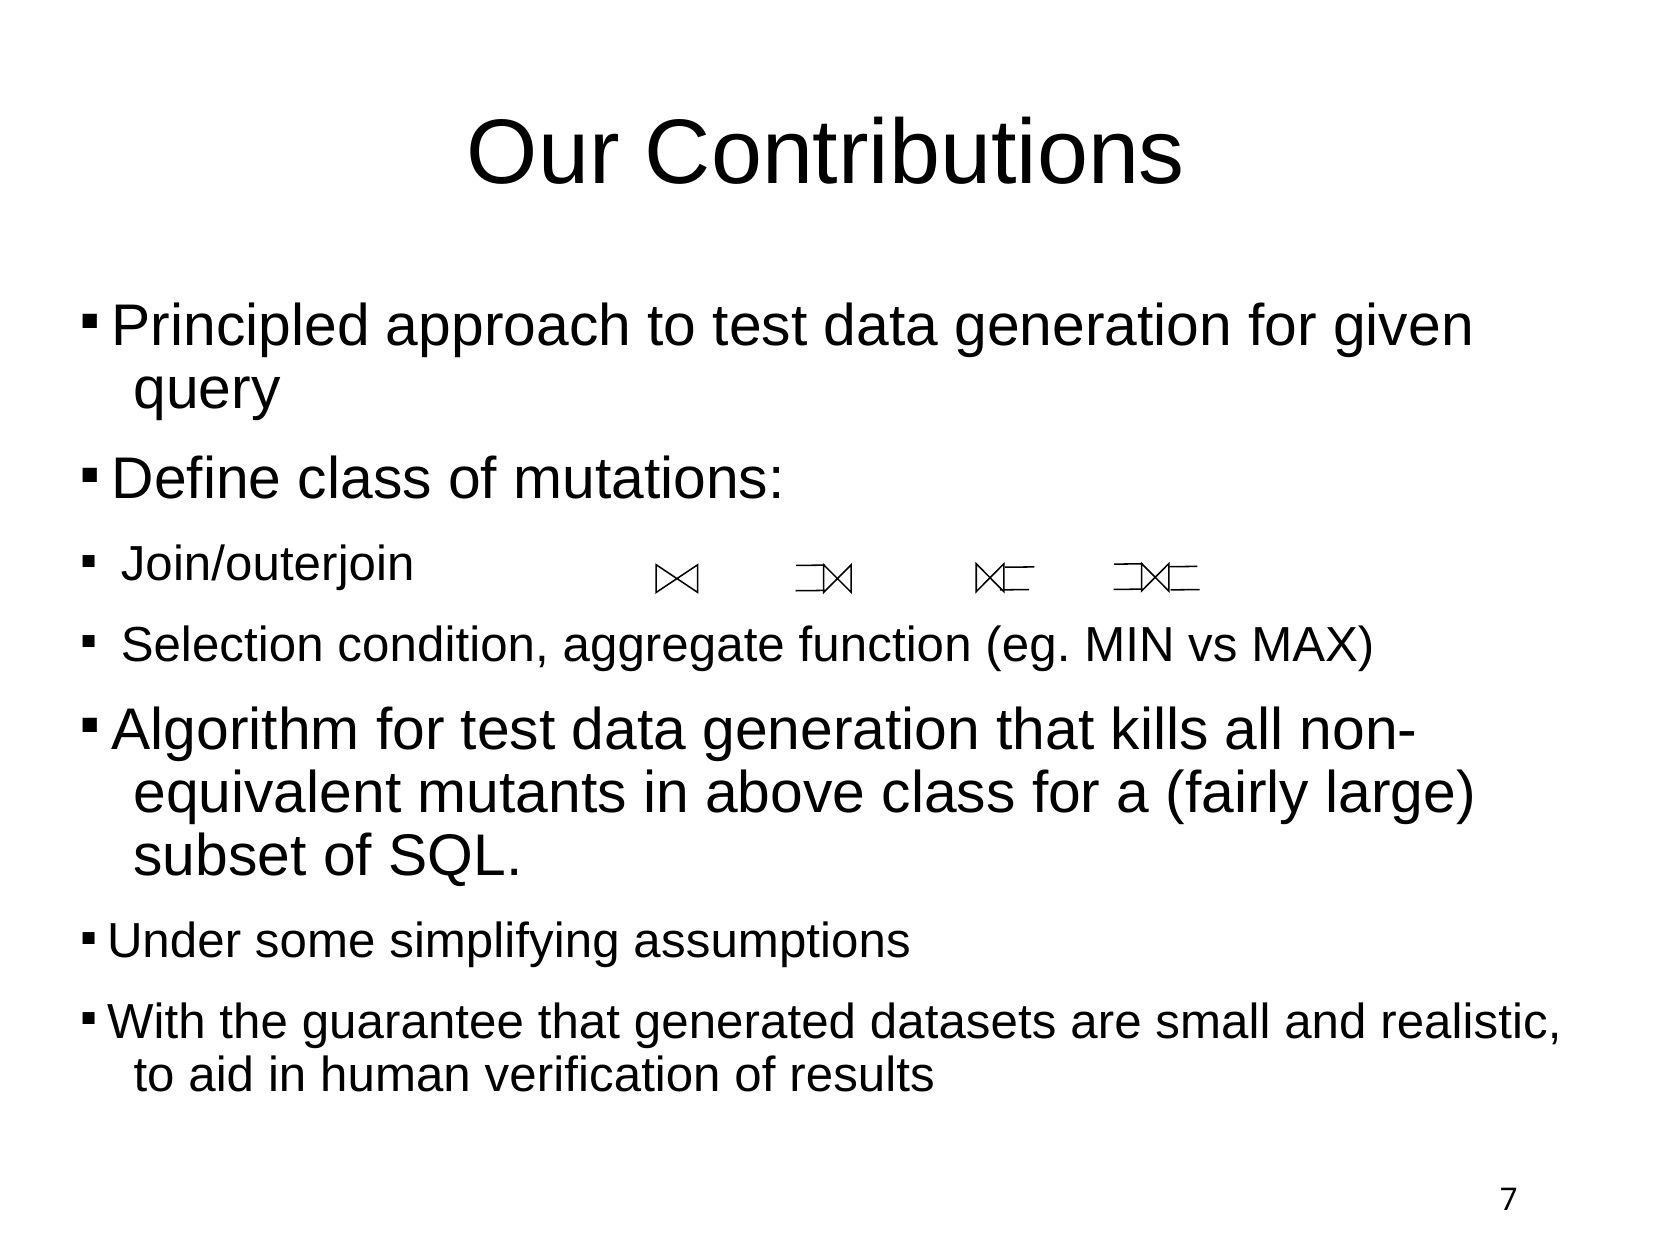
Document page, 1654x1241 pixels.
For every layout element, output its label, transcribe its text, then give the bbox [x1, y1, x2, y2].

title Our Contributions [82, 49, 1571, 257]
list Principled approach to test data generation for given query Define class of mutations: Join/outerjoin Selection condition, aggregate function (eg. MIN vs MAX) Algorithm for test data generation that kills all non-equivalent mutants in above class for a (fairly large) subset of SQL. Under some simplifying assumptions With the guarantee that generated datasets are small and realistic, to aid in human verification of results [82, 290, 1571, 1109]
text_box <number> [1483, 1171, 1617, 1221]
